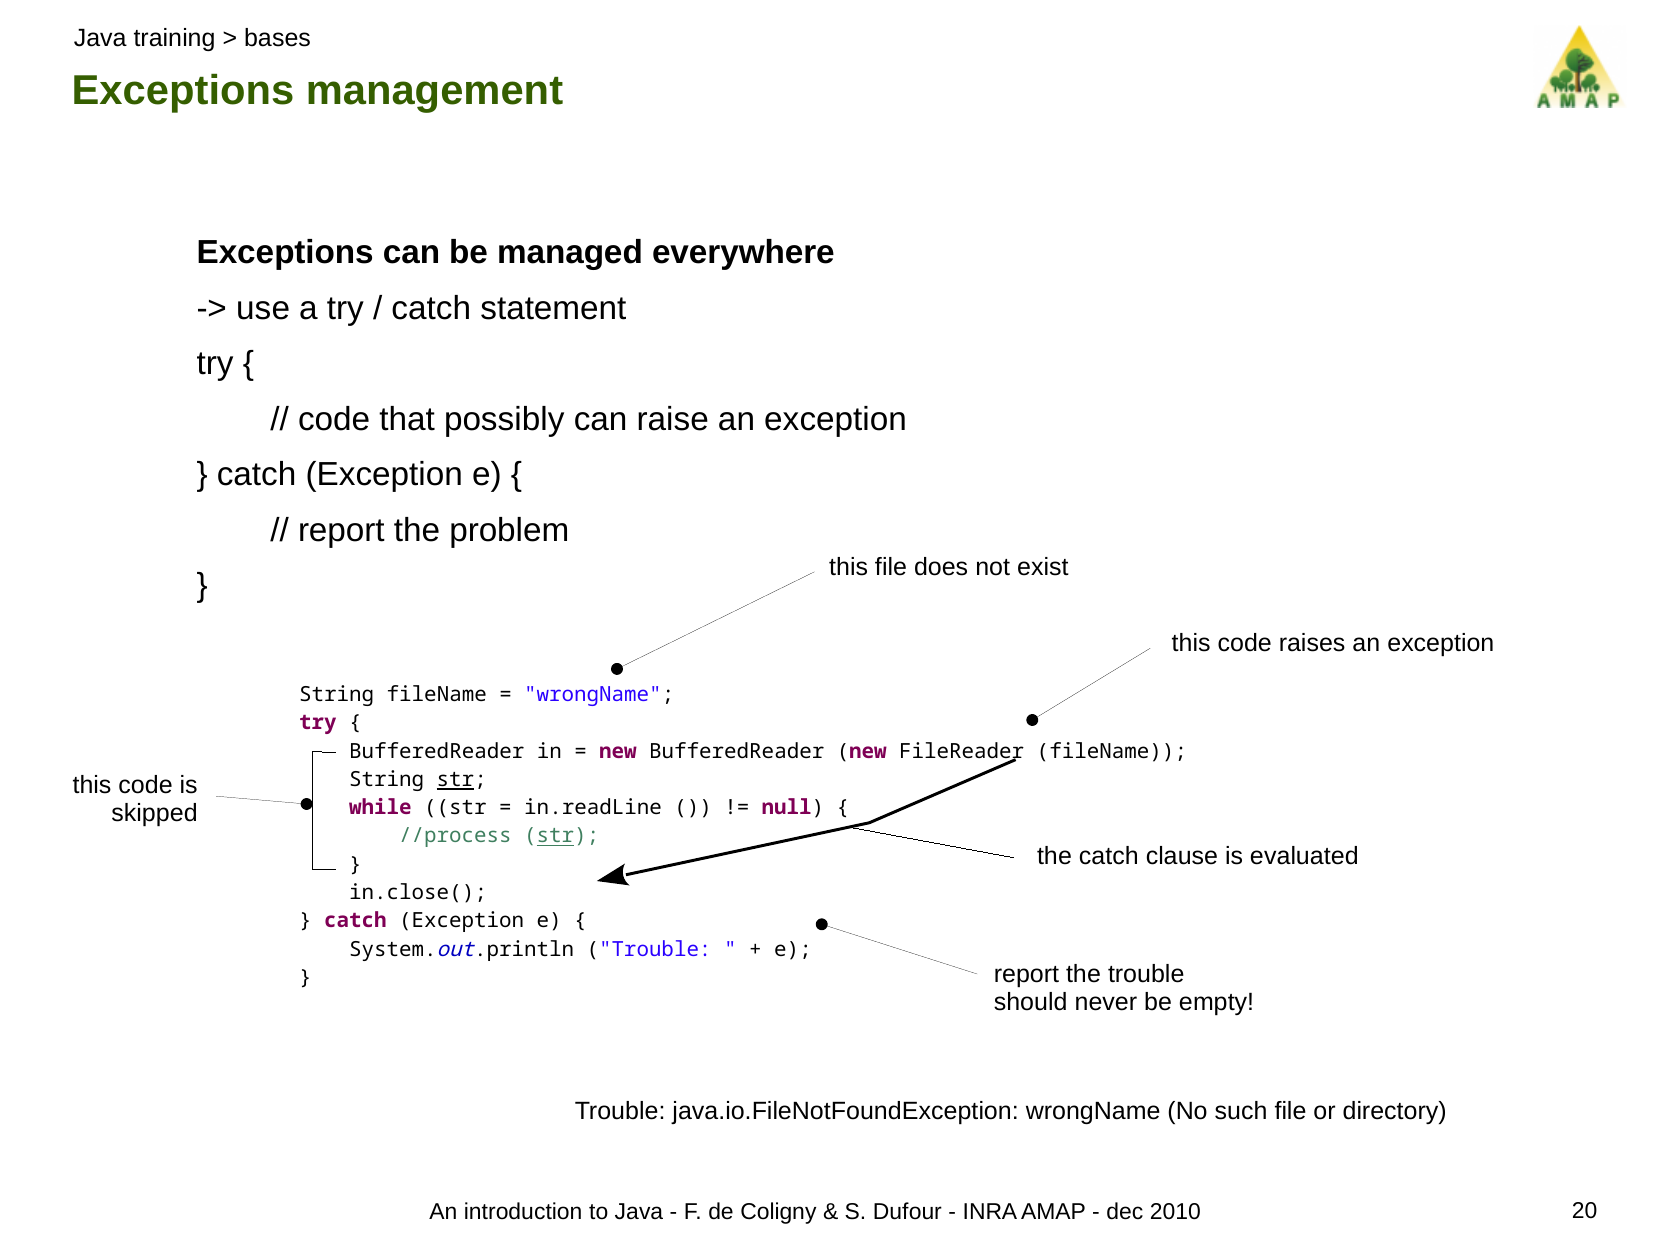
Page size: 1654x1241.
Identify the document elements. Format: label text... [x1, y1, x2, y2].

text_box this code is skipped [0, 762, 213, 834]
text_box this file does not exist [814, 545, 1146, 589]
text_box Exceptions can be managed everywhere -> use a try / catch statement try { // code that possibly can raise an exception } catch (Exception e) { // report the problem } [181, 207, 1634, 593]
picture [1533, 25, 1627, 108]
text_box Trouble: java.io.FileNotFoundException: wrongName (No such file or directory) [559, 1089, 1551, 1142]
text_box this code raises an exception [1156, 621, 1601, 665]
text_box Exceptions management [56, 59, 1120, 121]
text_box Java training > bases [59, 16, 1004, 60]
text_box String fileName = "wrongName"; try { BufferedReader in = new BufferedReader (new FileReader (fileName)); String str; while ((str = in.readLine ()) != null) { //process (str); } in.close(); } catch (Exception e) { System.out.println ("Trouble: " + e); } [284, 671, 1202, 954]
text_box report the trouble should never be empty! [979, 952, 1428, 1024]
text_box the catch clause is evaluated [1022, 834, 1433, 878]
